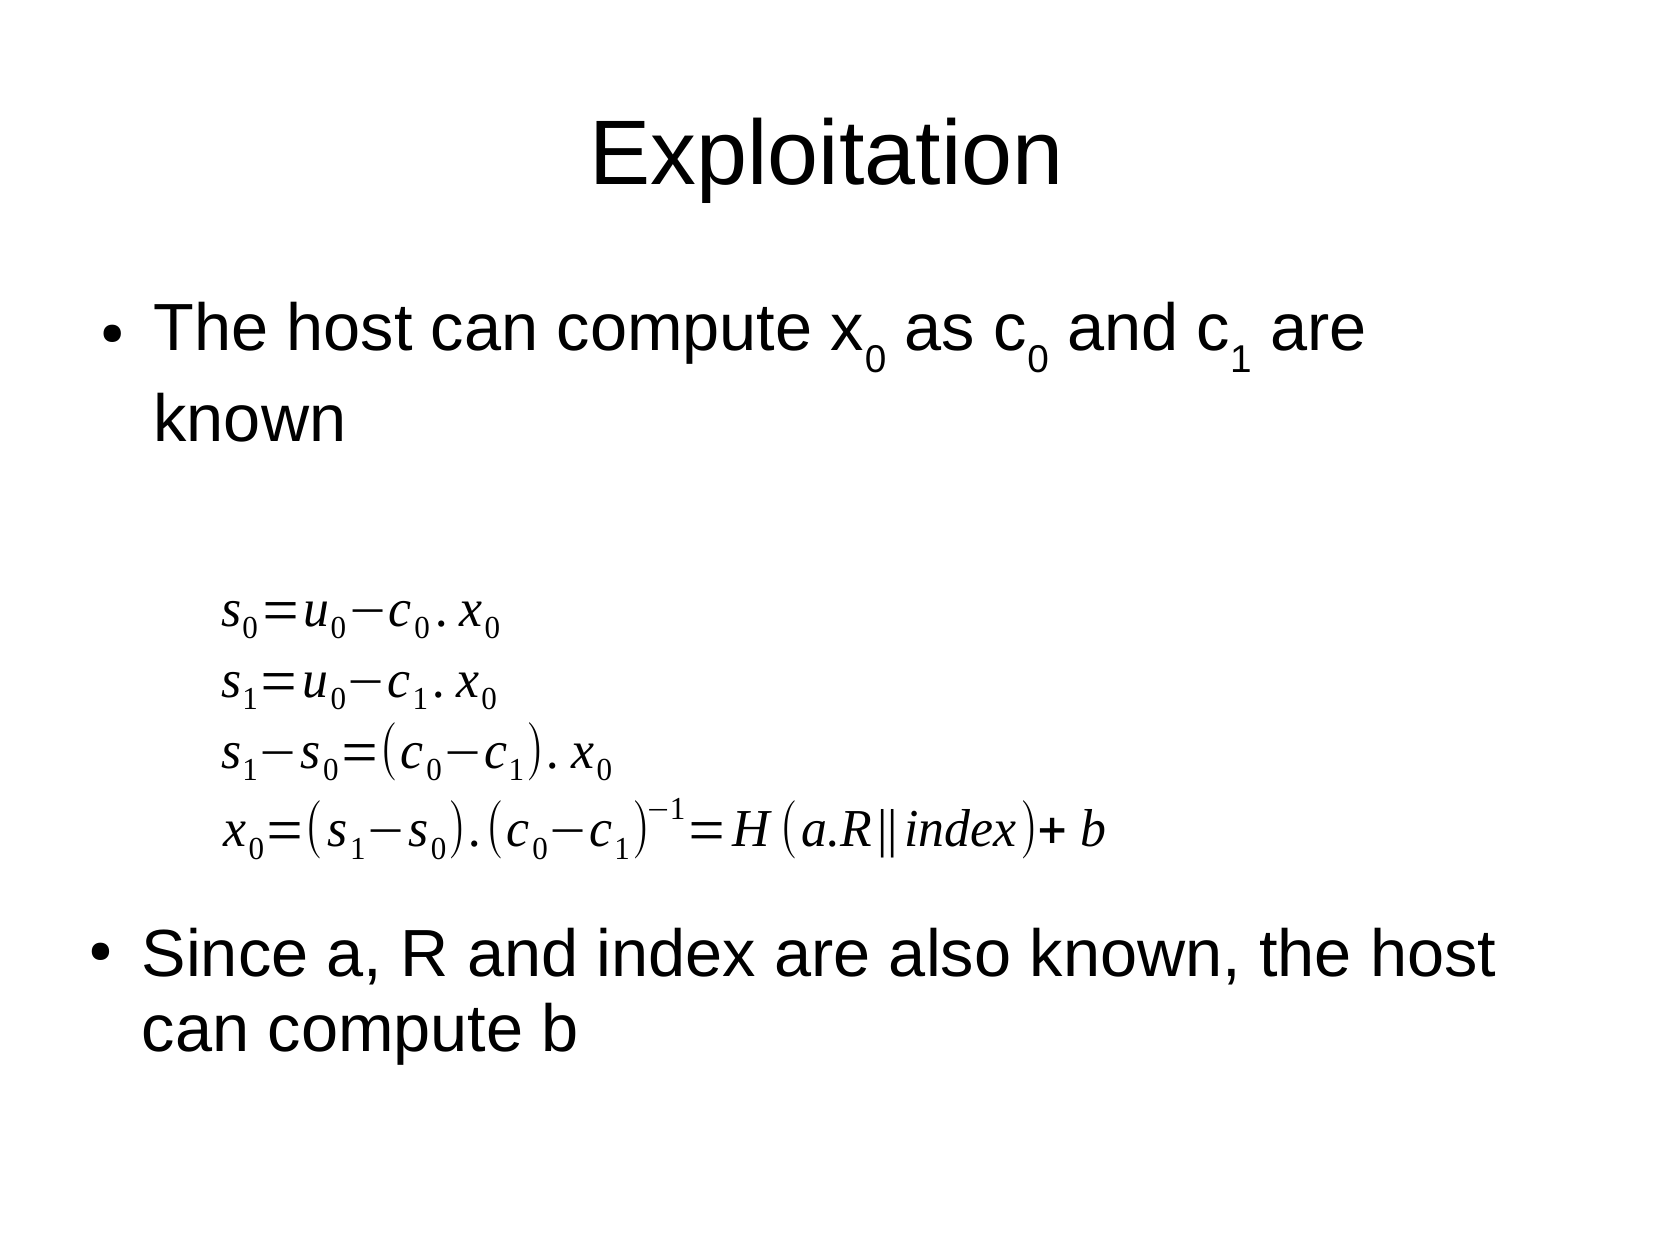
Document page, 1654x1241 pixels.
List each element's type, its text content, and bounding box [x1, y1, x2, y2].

list The host can compute x0 as c0 and c1 are known [82, 290, 1571, 520]
title Exploitation [82, 49, 1571, 257]
chart [212, 578, 1113, 916]
list Since a, R and index are also known, the host can compute b [70, 916, 1560, 1146]
